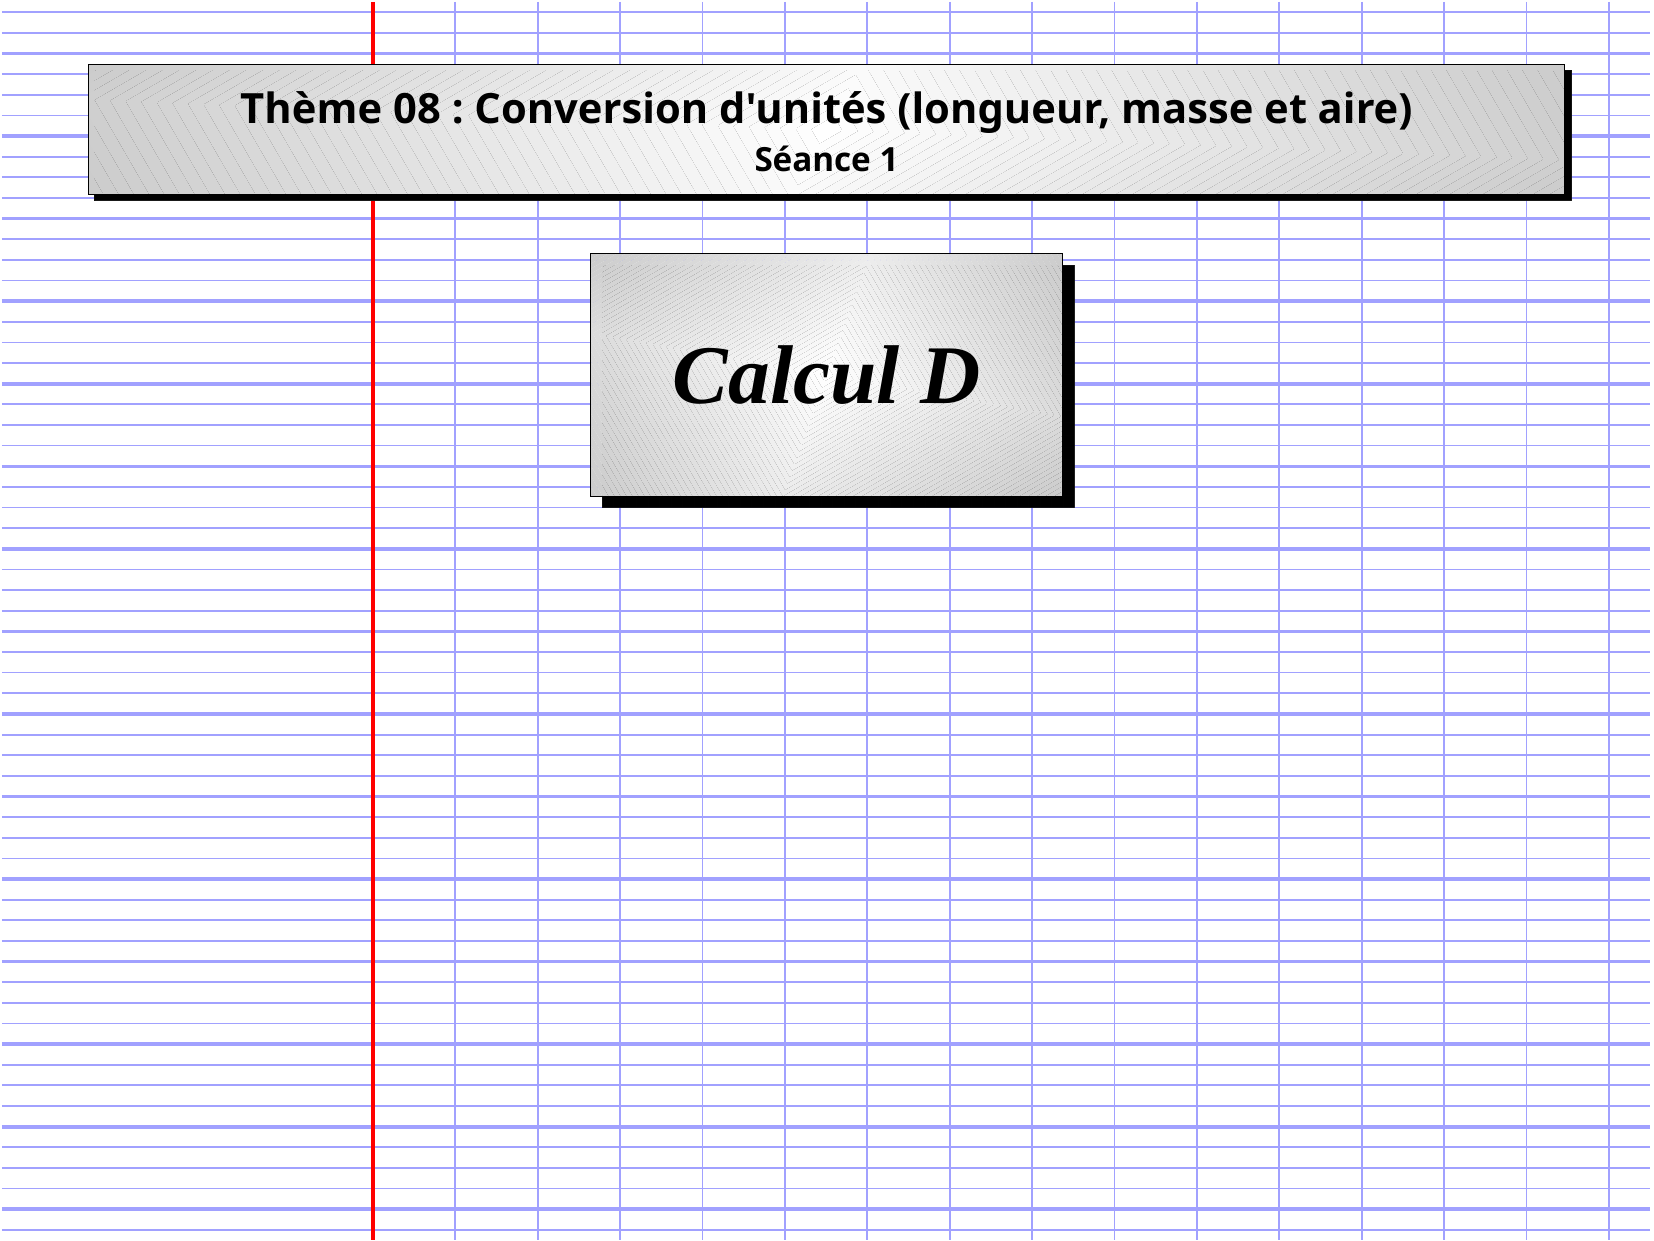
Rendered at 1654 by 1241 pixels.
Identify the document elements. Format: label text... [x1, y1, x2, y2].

picture [0, 0, 1654, 1241]
text_box Thème 08 : Conversion d'unités (longueur, masse et aire) Séance 1 [88, 64, 1565, 195]
text_box Calcul D [590, 253, 1063, 497]
